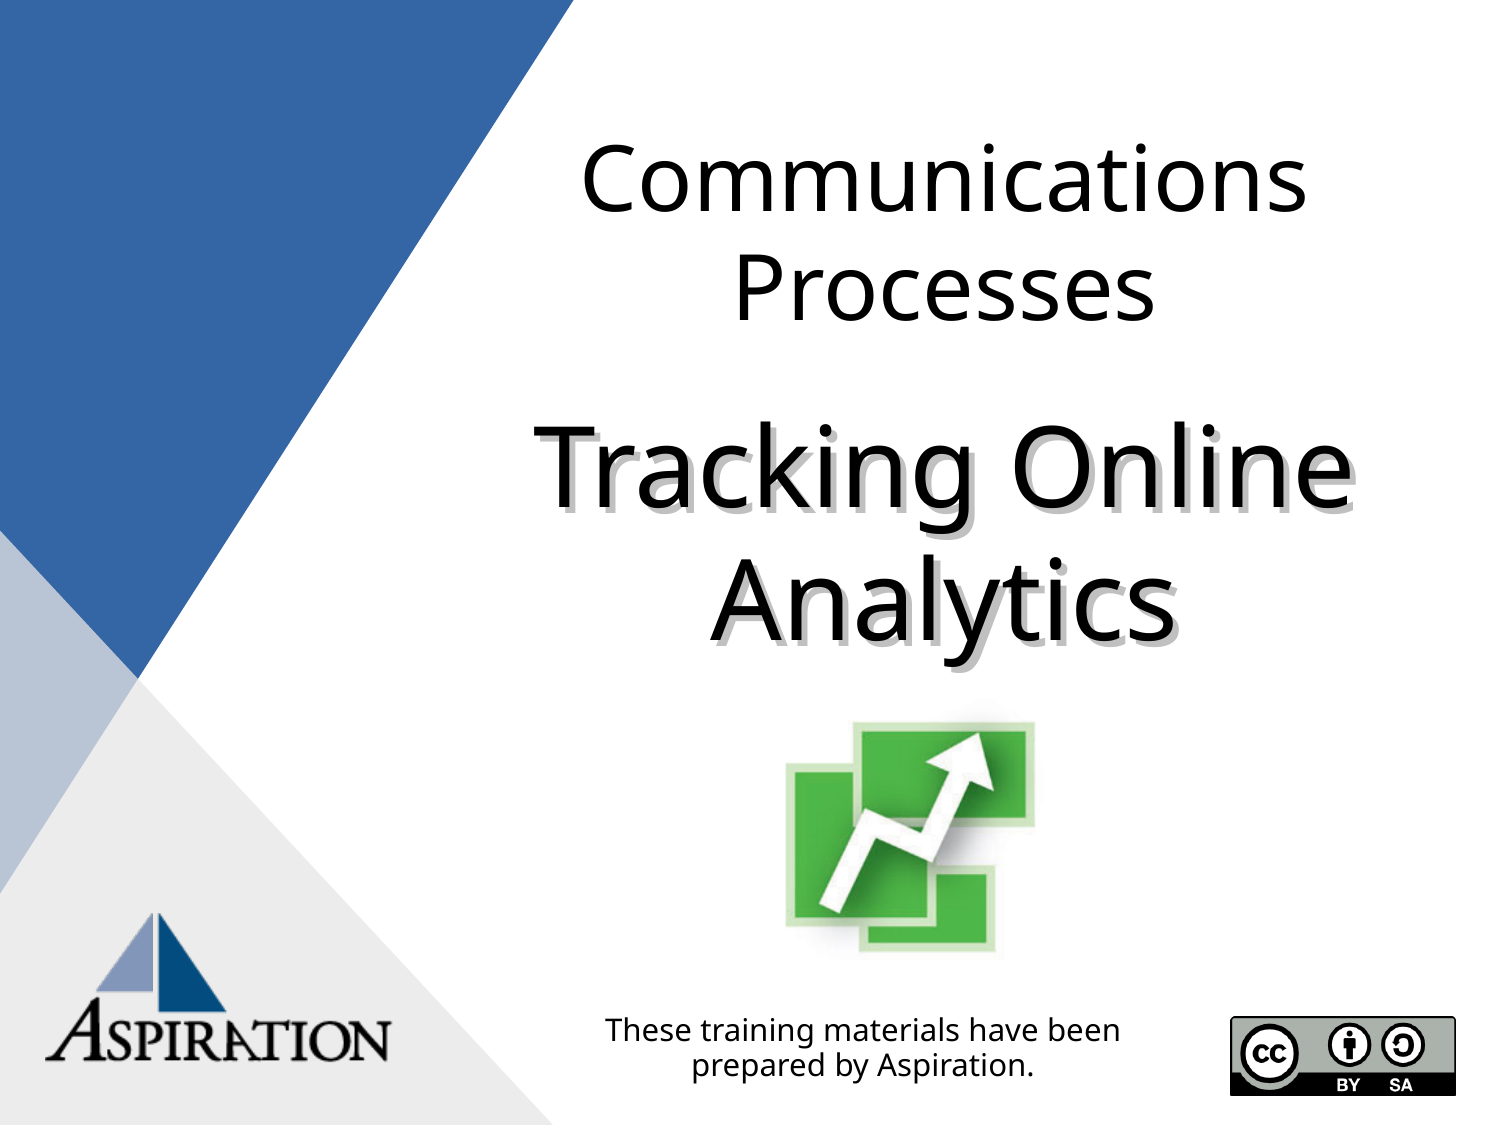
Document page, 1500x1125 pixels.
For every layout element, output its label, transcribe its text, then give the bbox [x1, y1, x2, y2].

title Communications Processes [465, 124, 1425, 343]
picture [1230, 1016, 1456, 1096]
text_box These training materials have been prepared by Aspiration. [497, 1005, 1173, 1092]
list Tracking Online Analytics [465, 399, 1425, 738]
picture [45, 913, 394, 1081]
picture [765, 689, 1055, 980]
